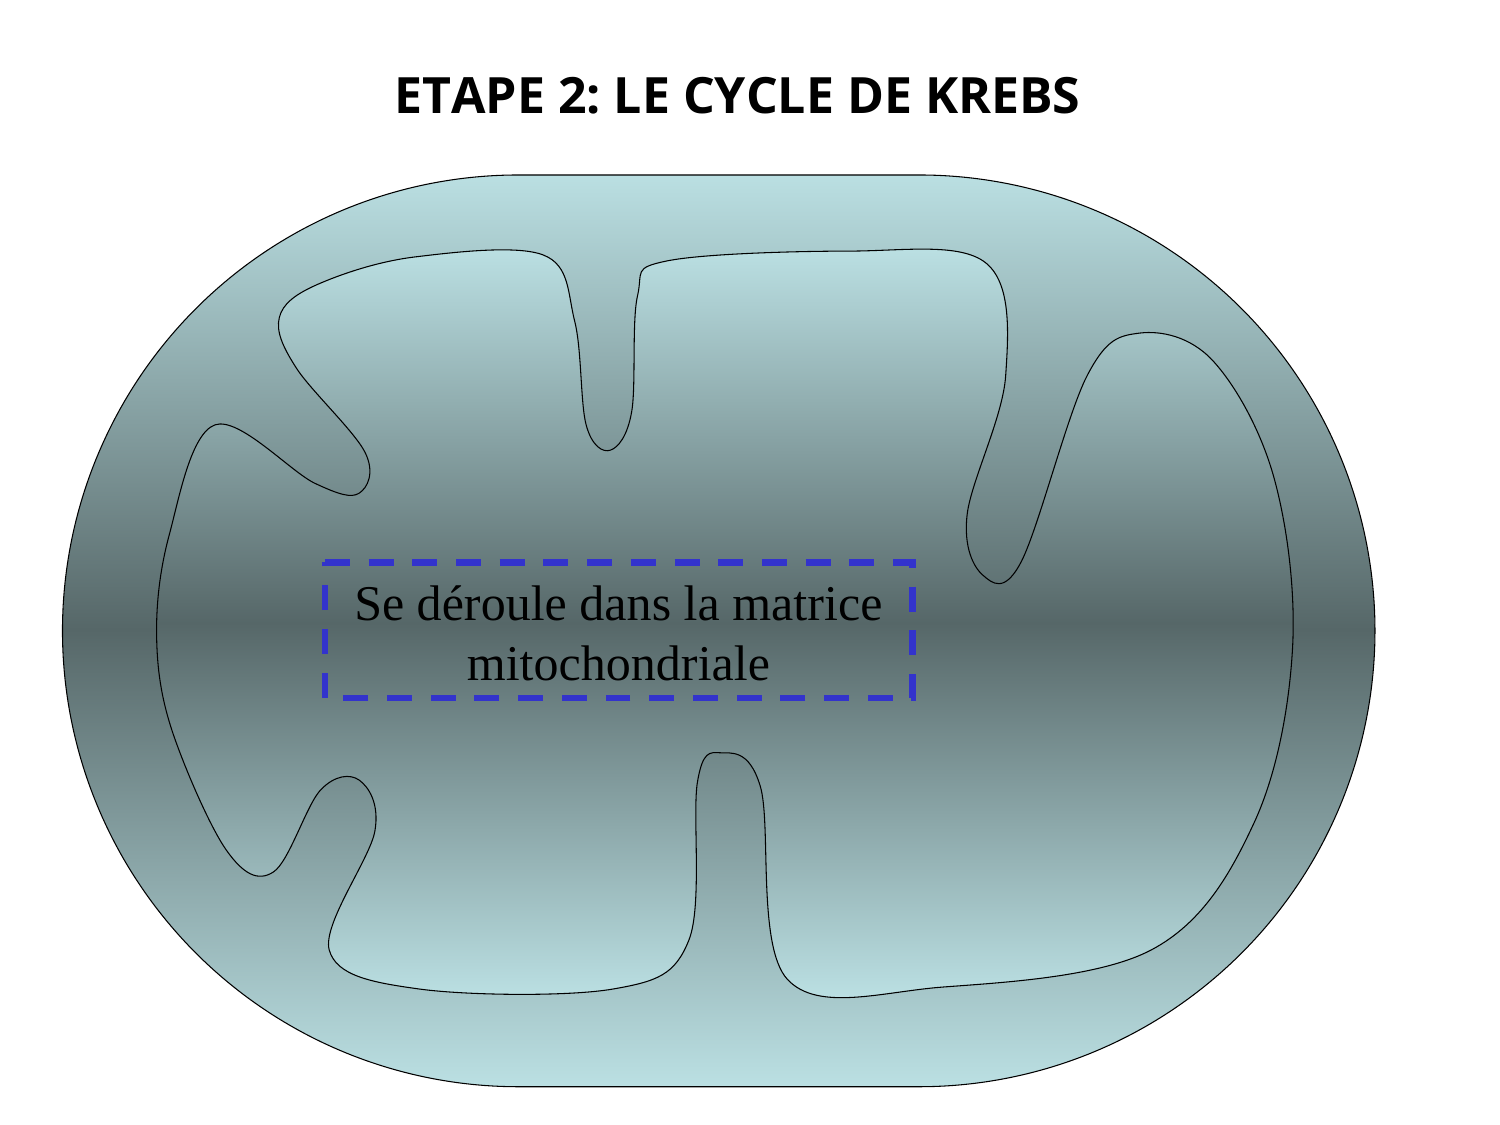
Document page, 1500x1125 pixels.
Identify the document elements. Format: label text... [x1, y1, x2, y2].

text_box [62, 174, 1375, 1087]
title ETAPE 2: LE CYCLE DE KREBS [99, 0, 1375, 188]
text_box Se déroule dans la matrice mitochondriale [324, 562, 913, 698]
